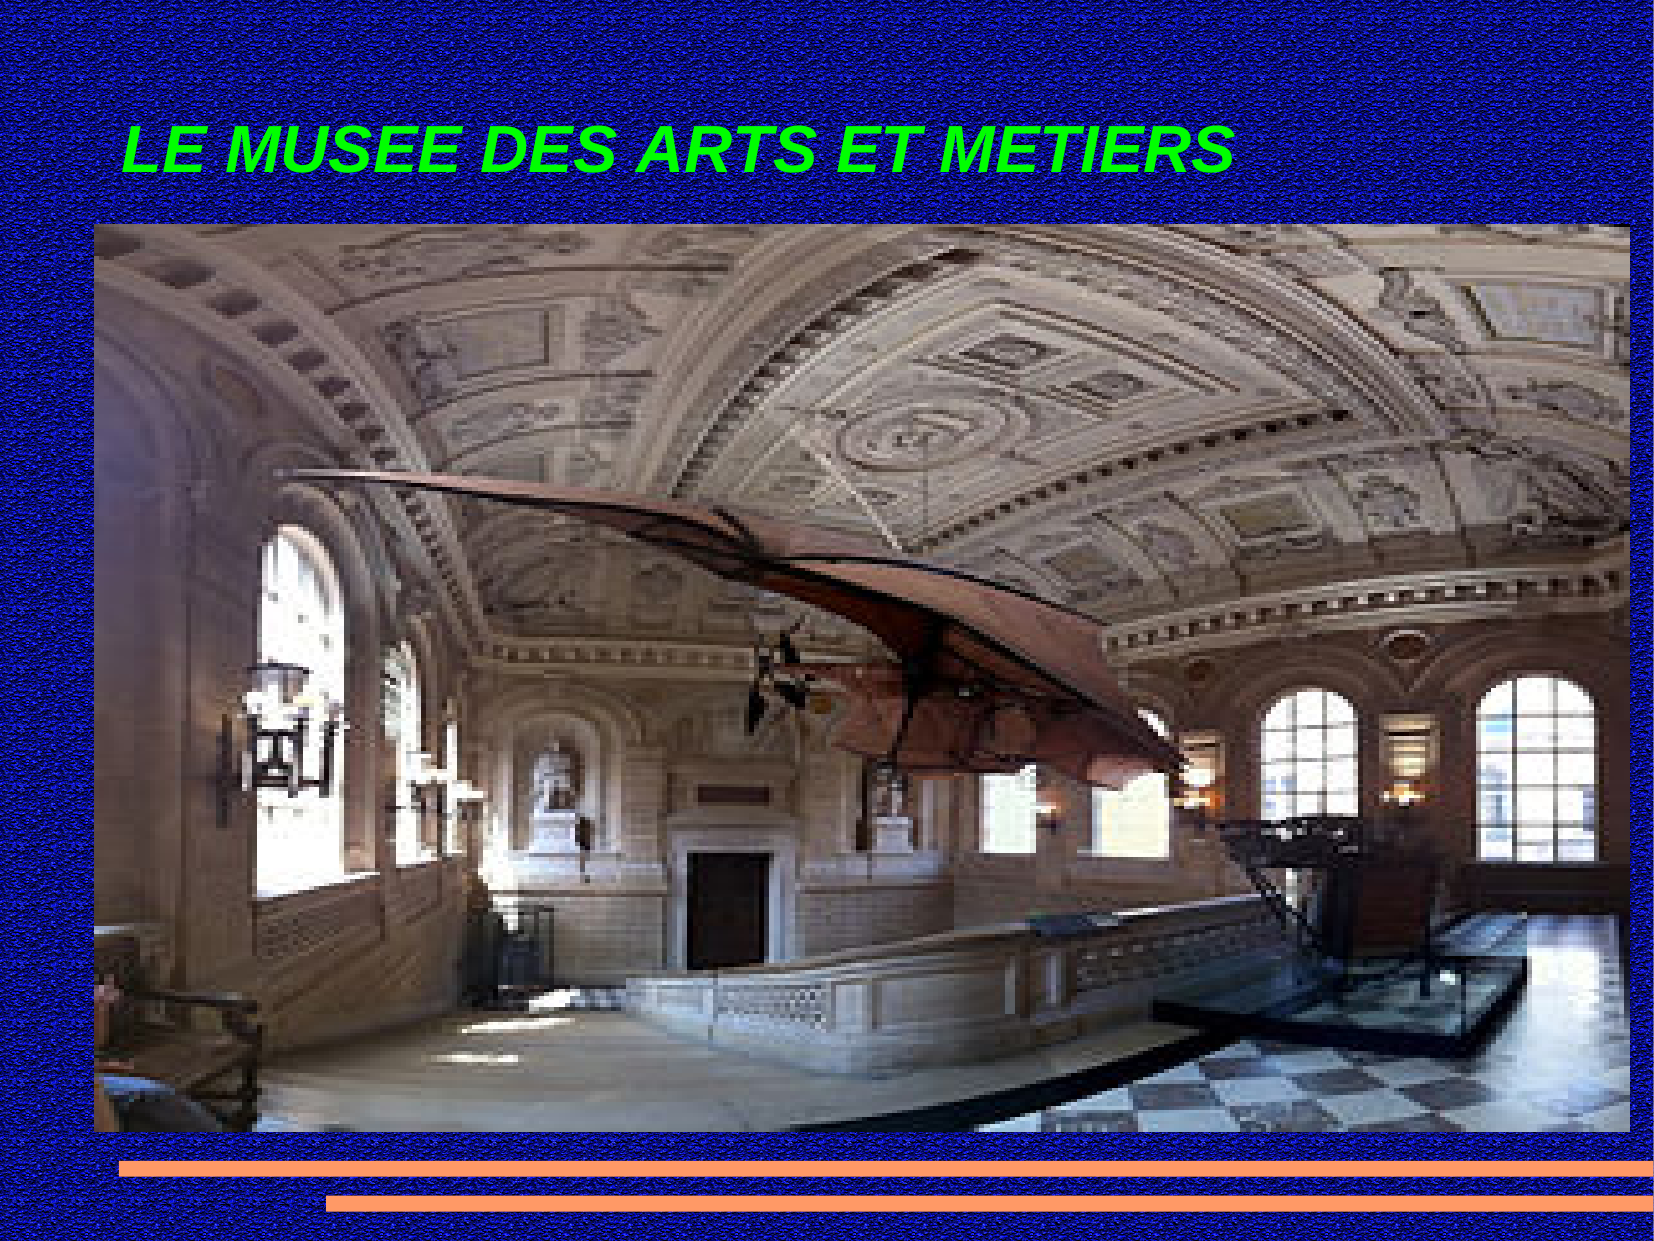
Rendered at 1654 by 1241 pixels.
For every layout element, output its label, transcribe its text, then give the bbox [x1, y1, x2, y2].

title LE MUSEE DES ARTS ET METIERS [121, 46, 1534, 224]
picture [0, 0, 1654, 1241]
